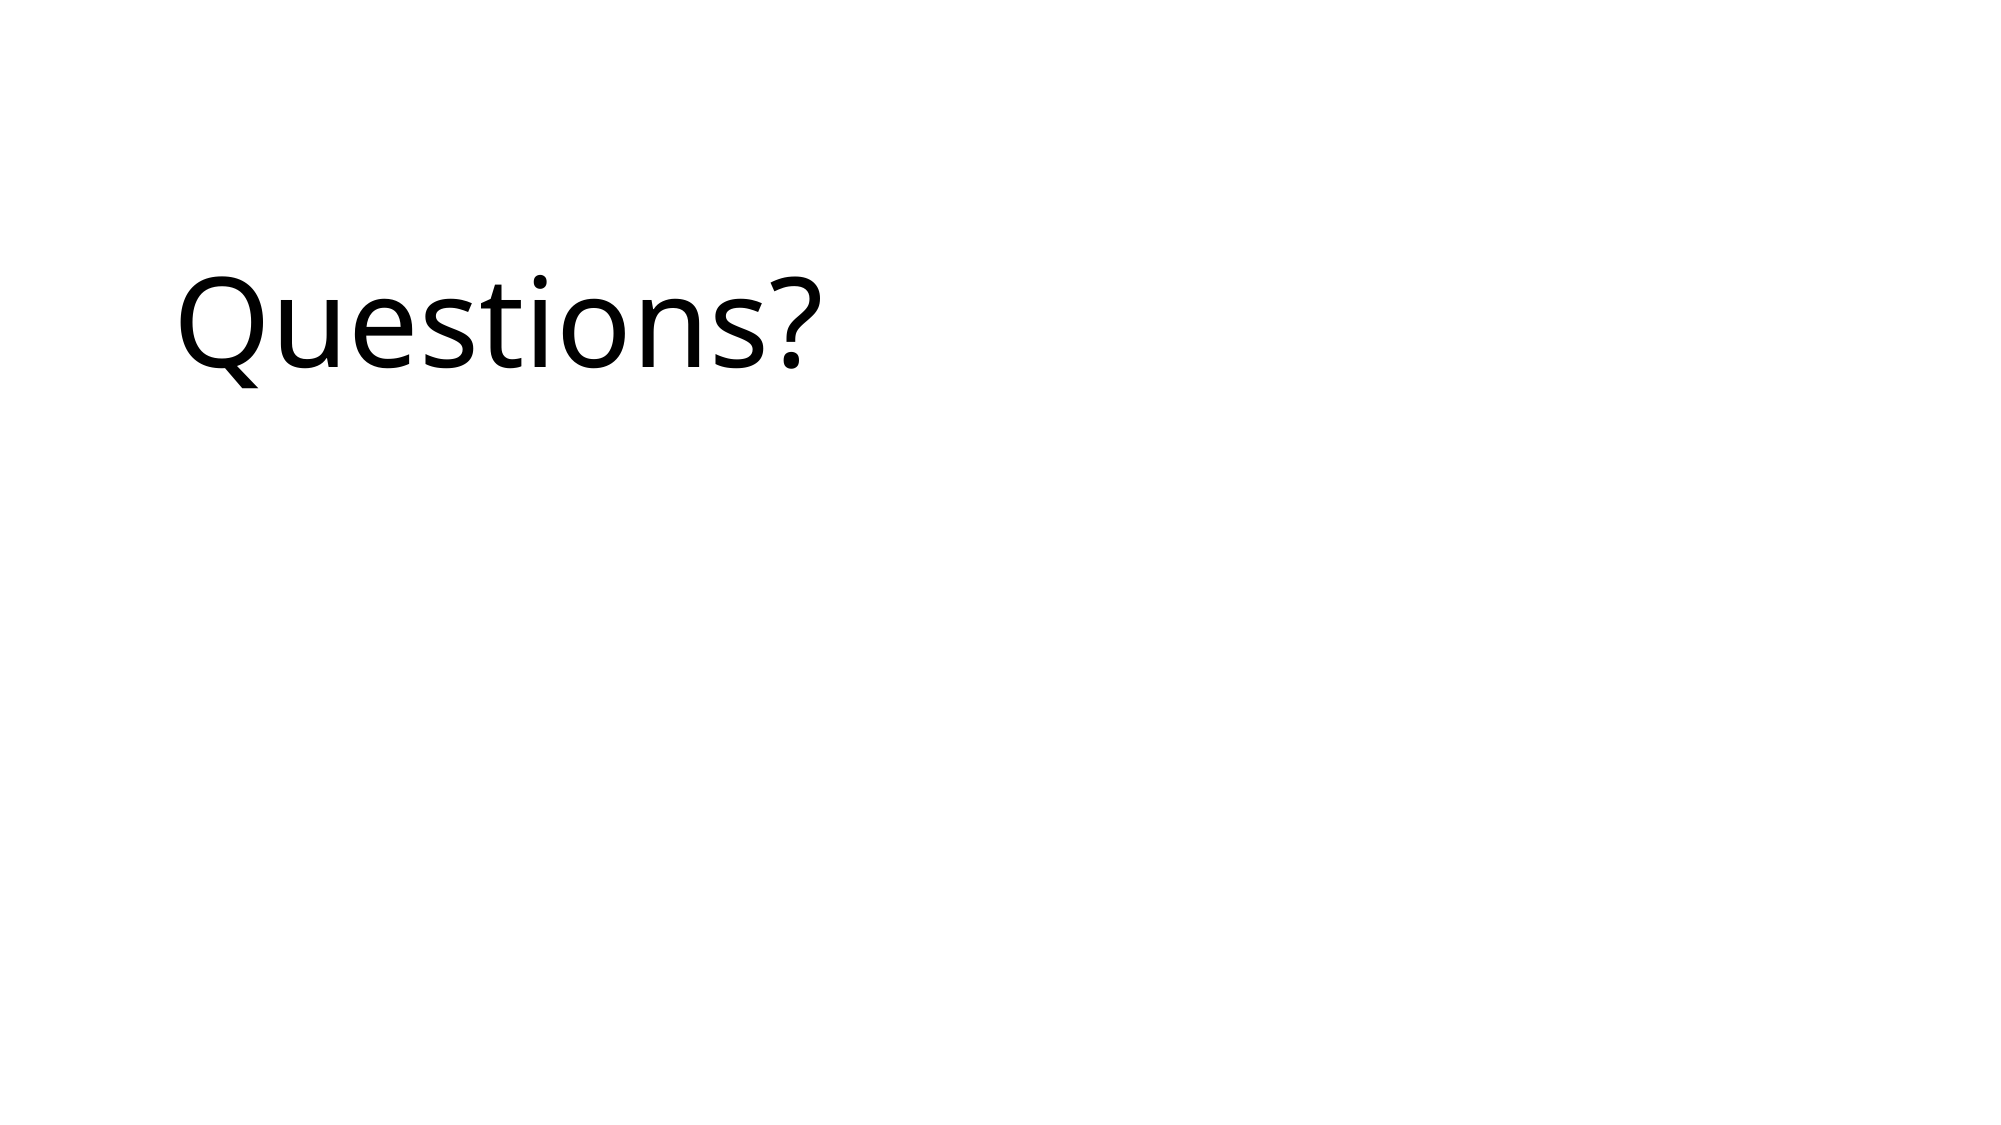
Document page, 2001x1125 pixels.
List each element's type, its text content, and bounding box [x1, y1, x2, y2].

title Questions? [158, 217, 1884, 436]
